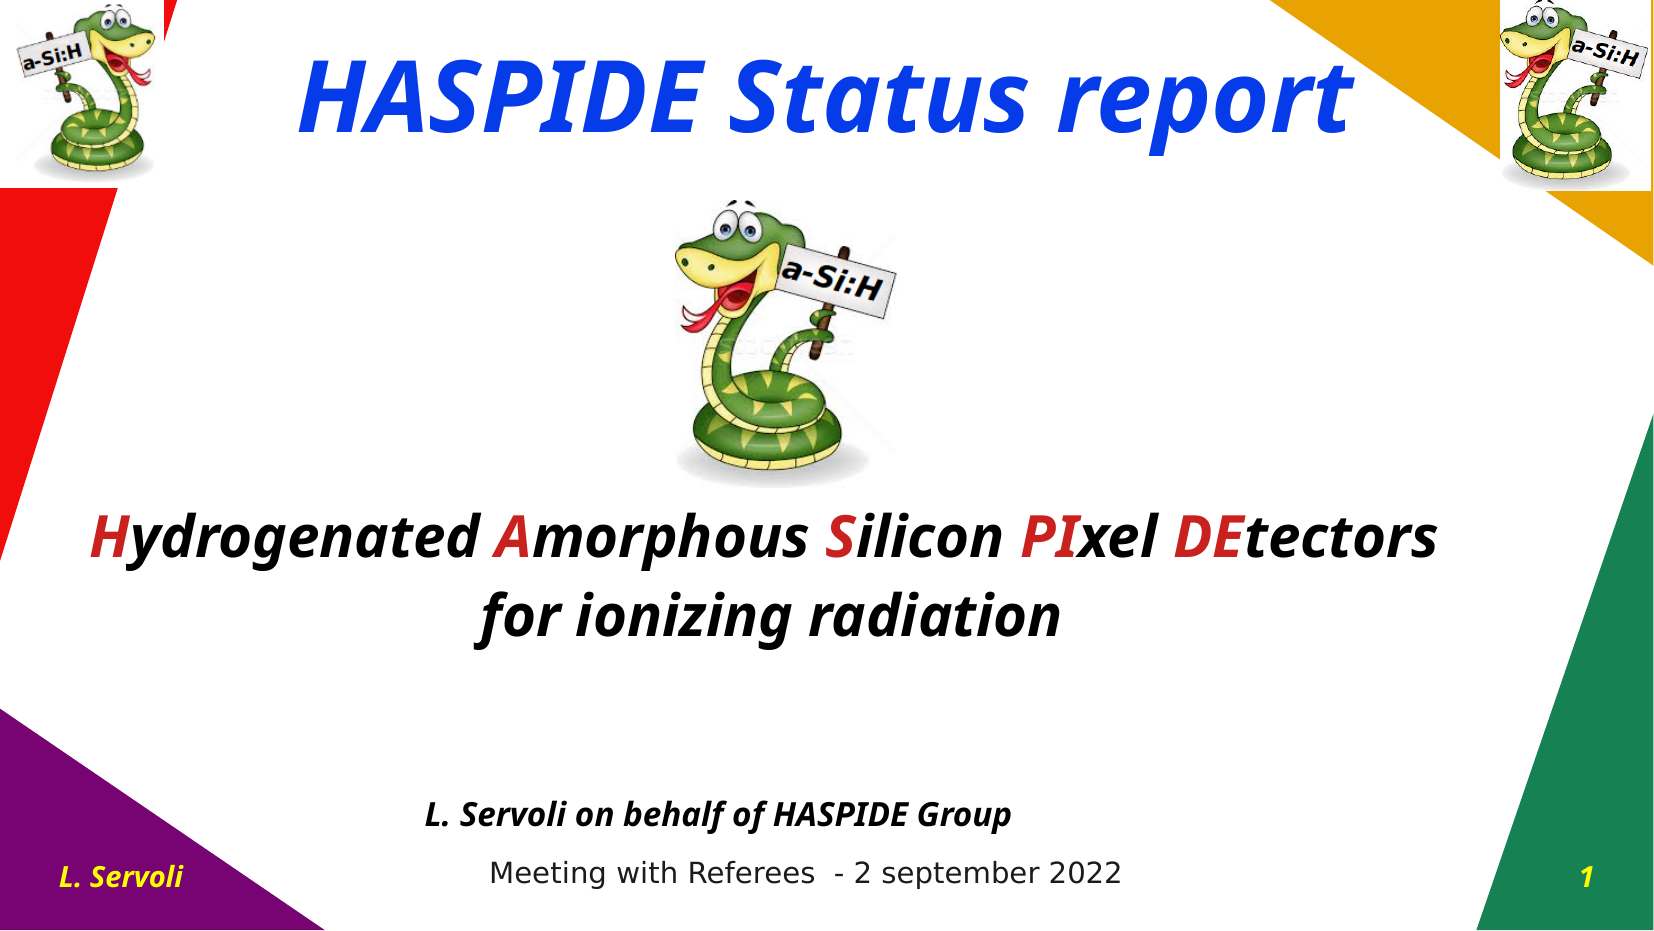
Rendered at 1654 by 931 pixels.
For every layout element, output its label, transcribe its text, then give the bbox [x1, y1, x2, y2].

title HASPIDE Status report [187, 23, 1463, 164]
picture [0, 0, 164, 188]
text_box L. Servoli on behalf of HASPIDE Group [409, 783, 1201, 849]
picture [675, 200, 901, 488]
picture [1500, 0, 1651, 191]
text_box Hydrogenated Amorphous Silicon PIxel DEtectors for ionizing radiation [75, 487, 1538, 676]
